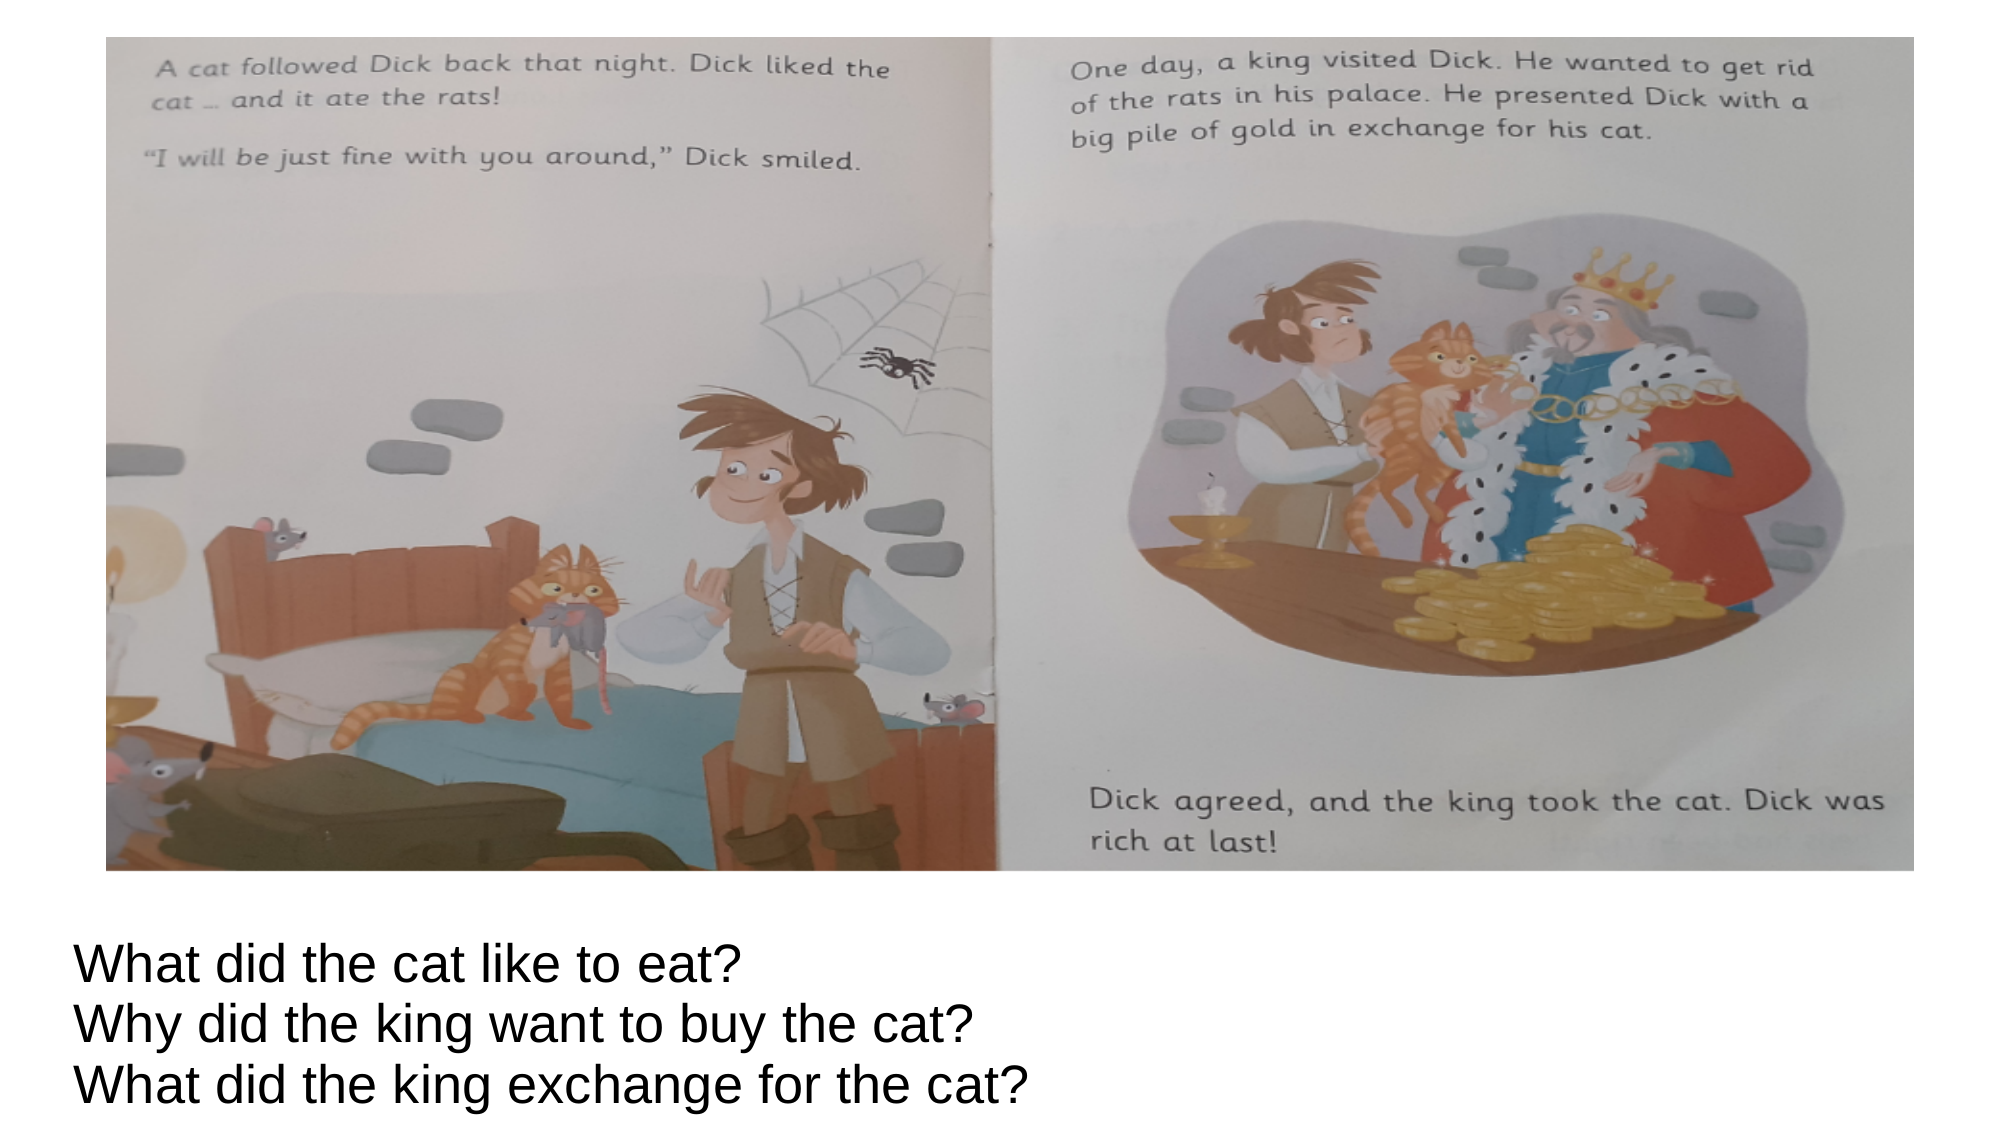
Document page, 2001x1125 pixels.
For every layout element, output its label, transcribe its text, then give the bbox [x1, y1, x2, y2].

picture [106, 35, 1914, 875]
text_box What did the cat like to eat? Why did the king want to buy the cat? What did the king exchange for the cat? [59, 870, 1784, 1123]
